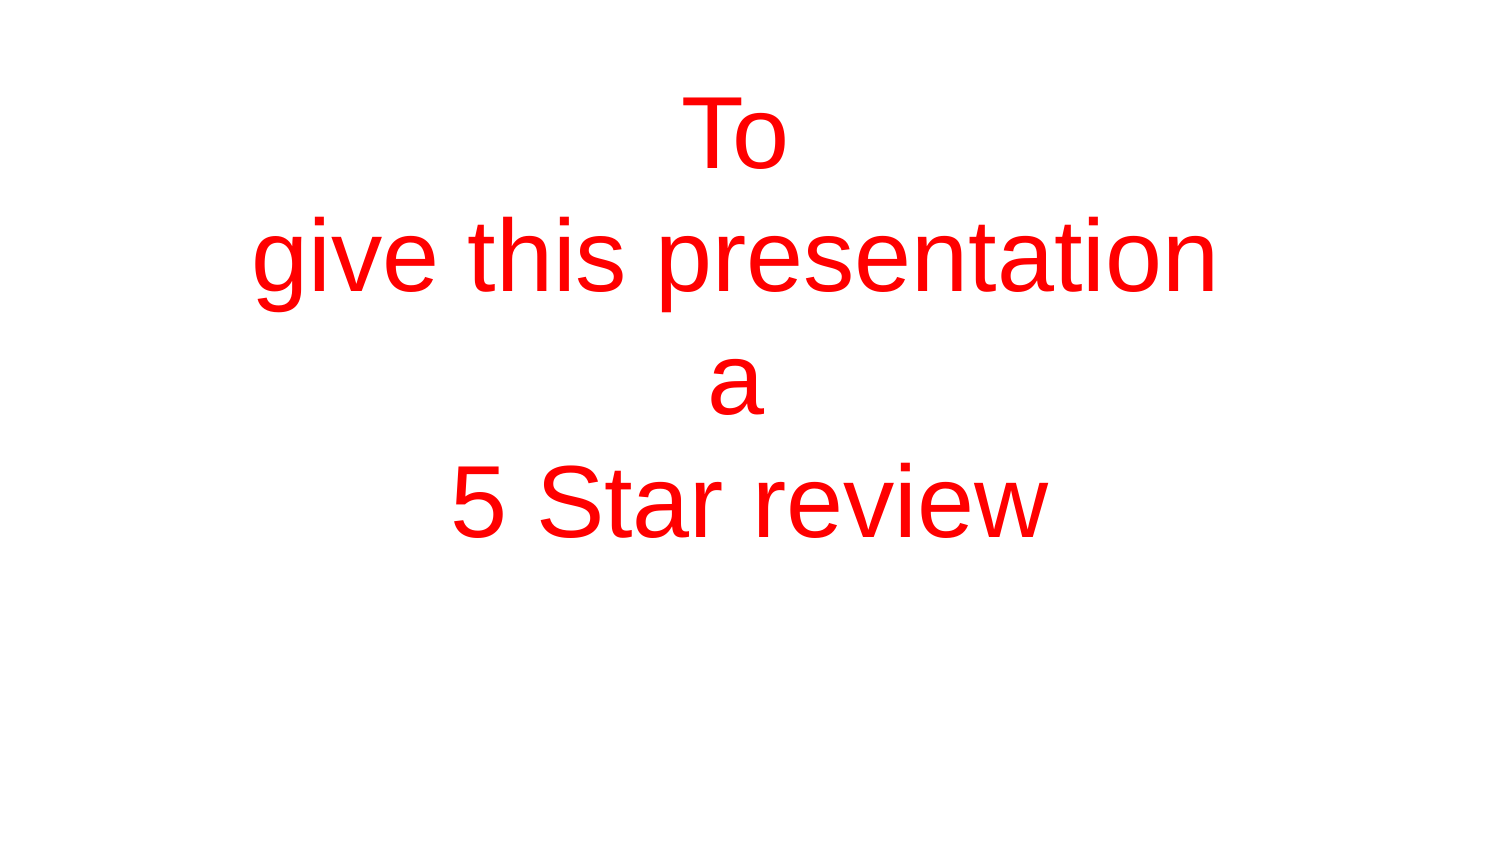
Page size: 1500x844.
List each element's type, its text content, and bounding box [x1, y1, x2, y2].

title To give this presentation a 5 Star review [142, 77, 1358, 574]
